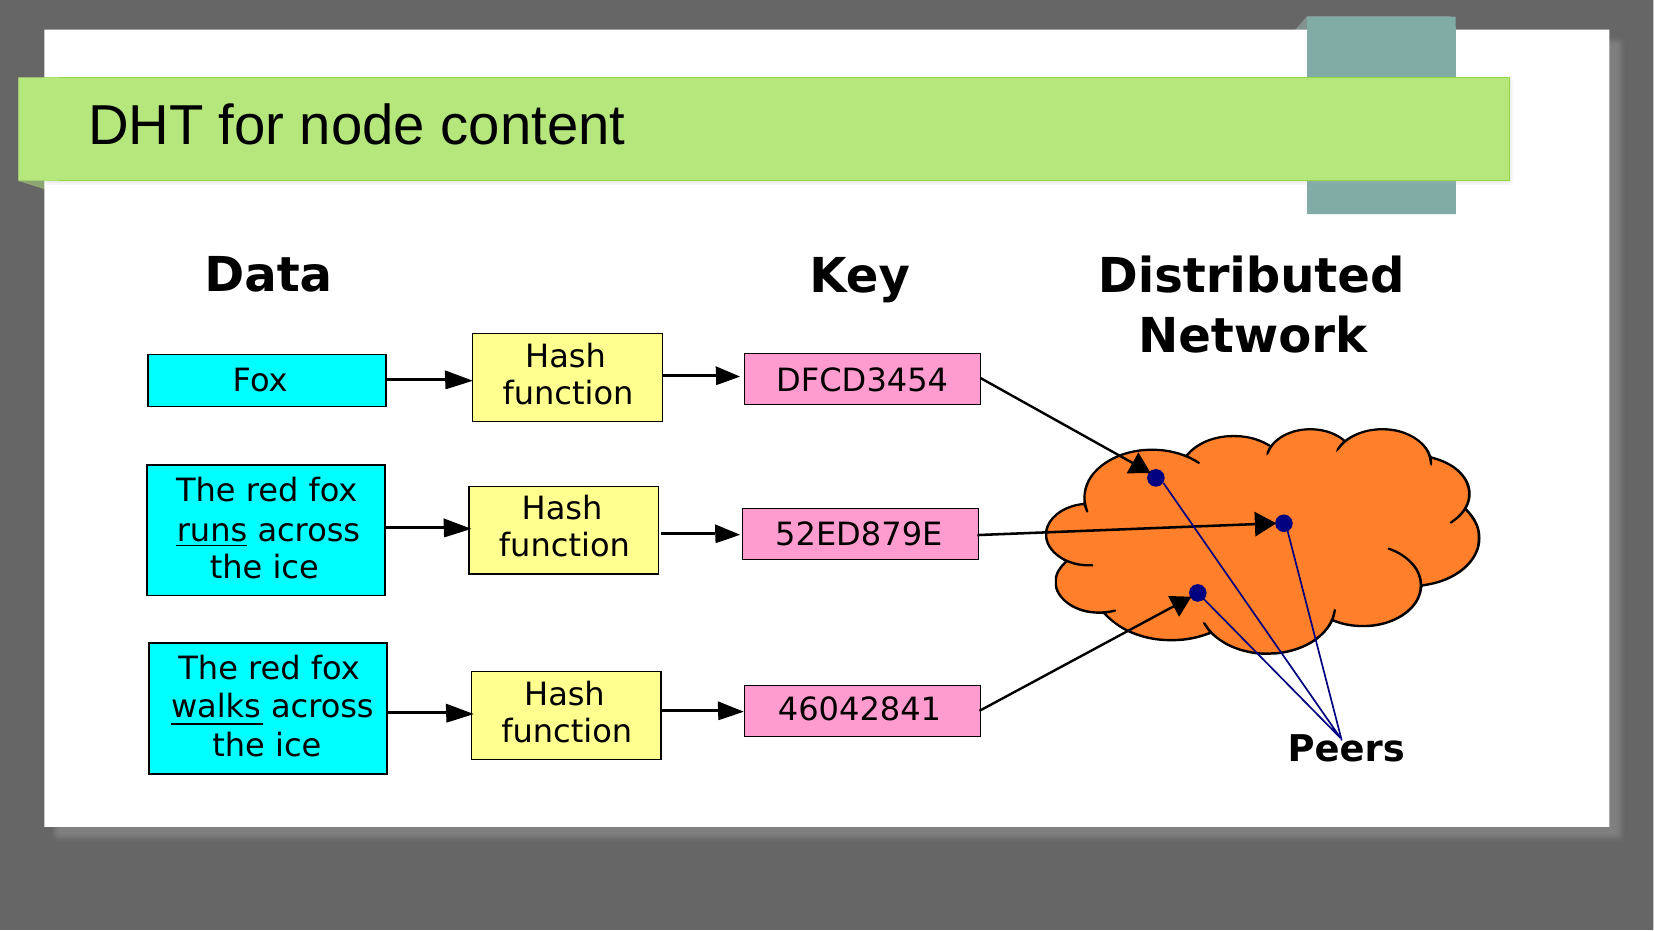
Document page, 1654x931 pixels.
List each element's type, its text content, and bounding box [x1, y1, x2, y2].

title DHT for node content [88, 73, 1506, 178]
picture [123, 221, 1531, 813]
